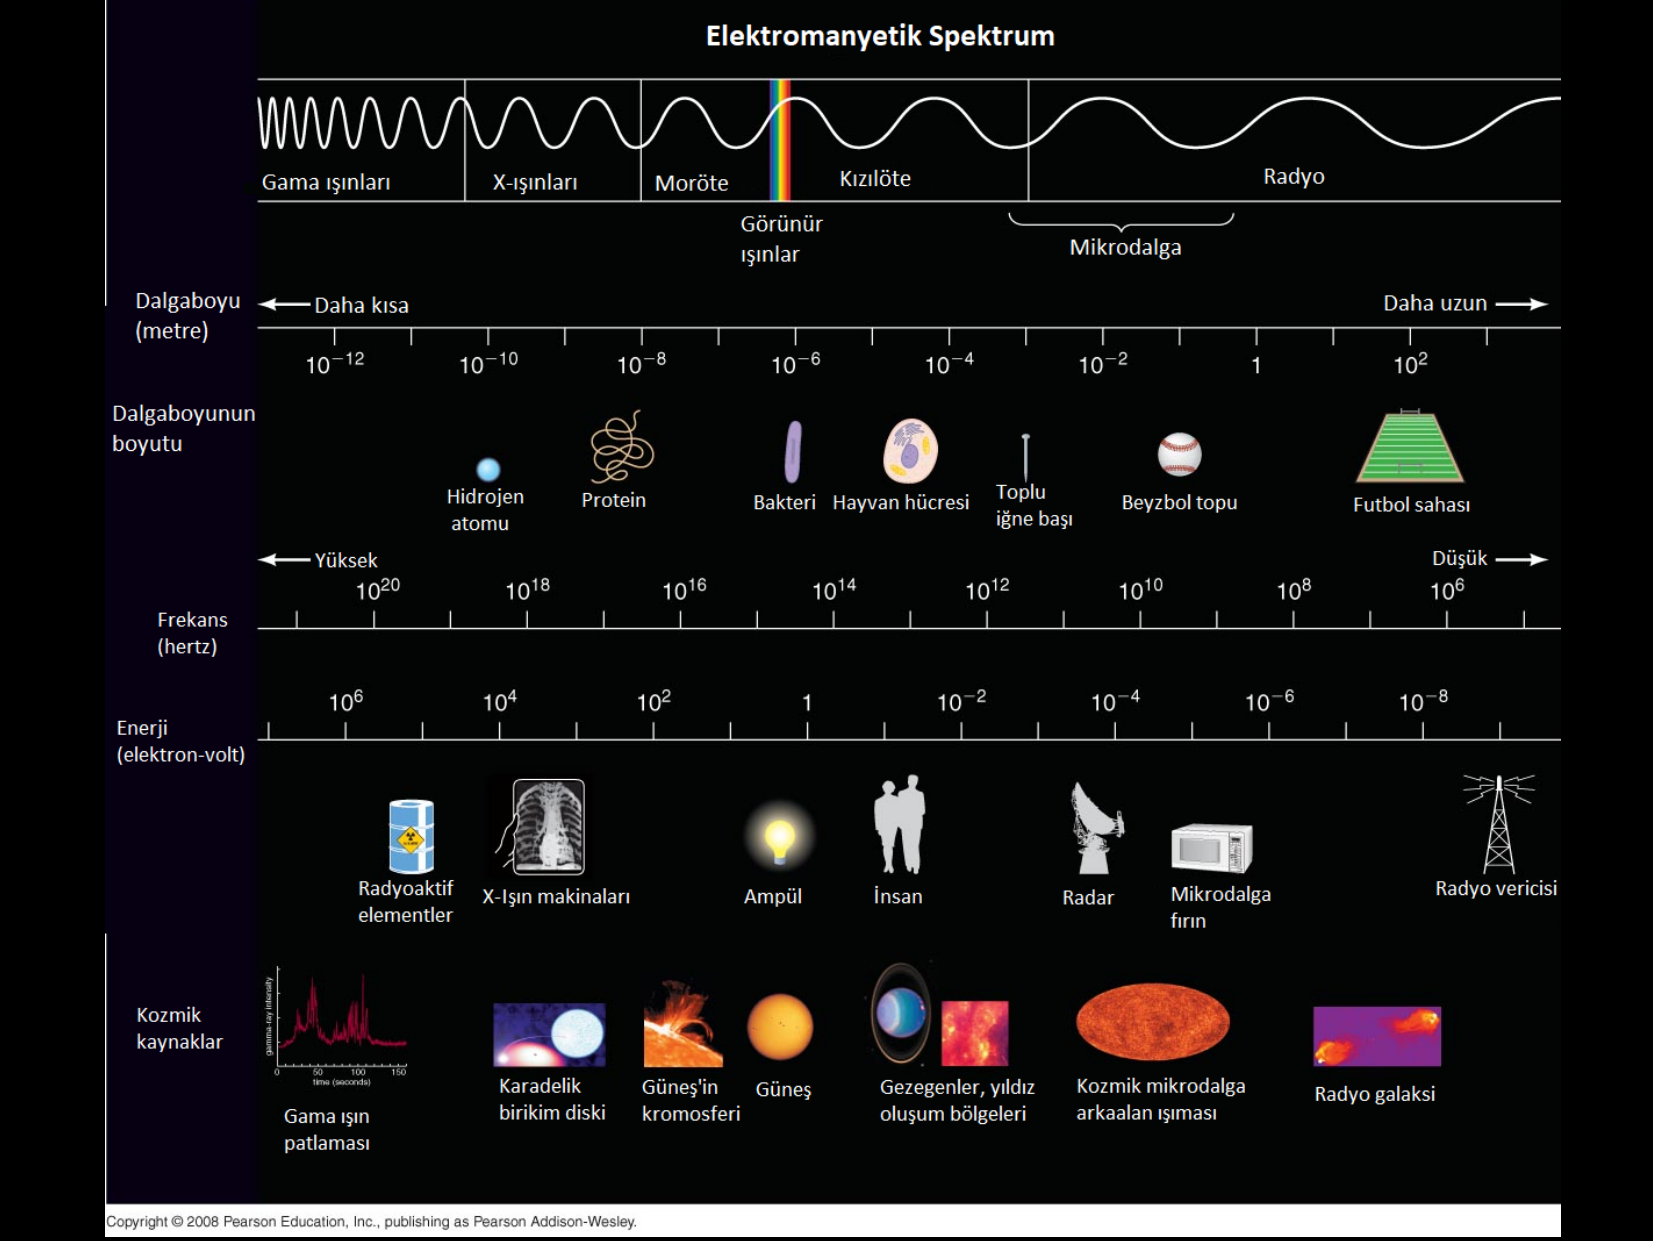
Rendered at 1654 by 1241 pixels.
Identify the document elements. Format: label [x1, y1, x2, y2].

picture [105, 0, 1561, 1237]
